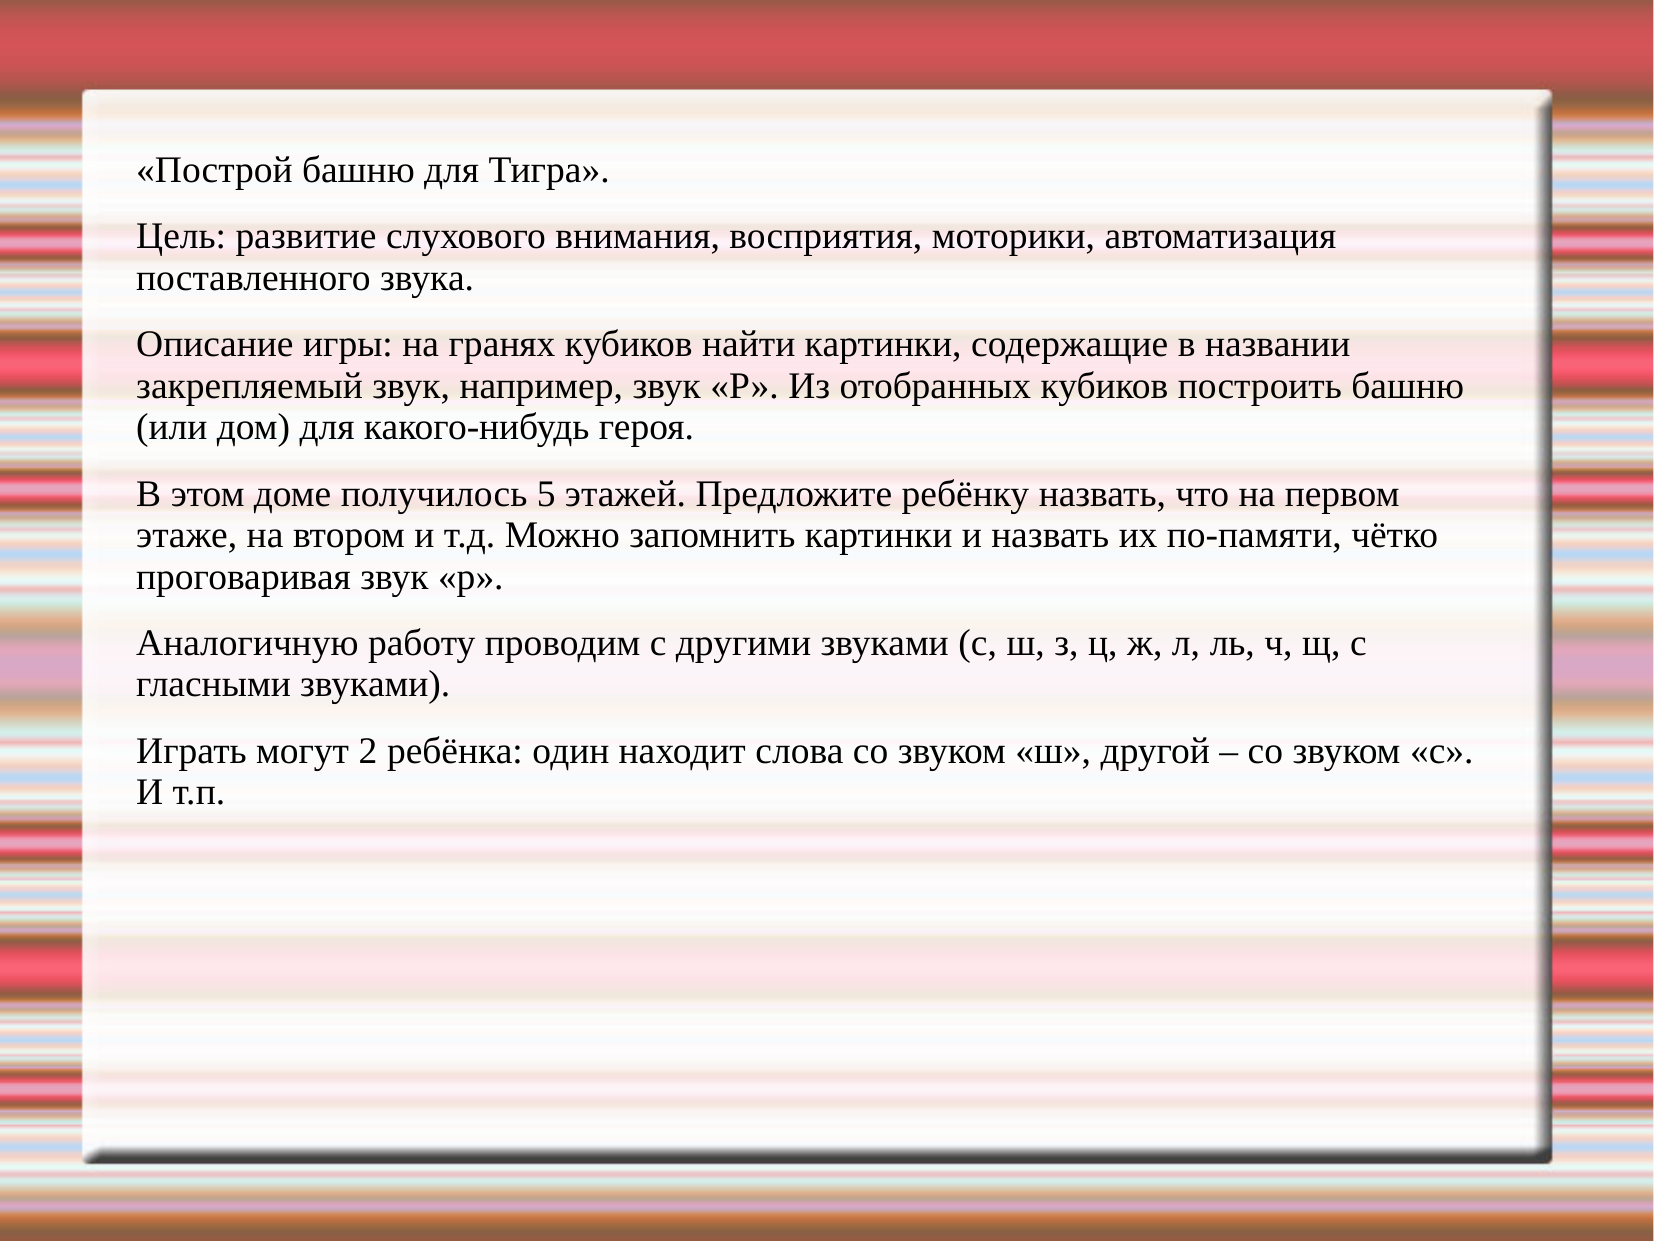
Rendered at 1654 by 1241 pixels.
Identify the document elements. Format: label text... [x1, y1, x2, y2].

picture [0, 0, 1654, 1241]
text_box «Построй башню для Тигра». Цель: развитие слухового внимания, восприятия, моторики, автоматизация поставленного звука. Описание игры: на гранях кубиков найти картинки, содержащие в названии закрепляемый звук, например, звук «Р». Из отобранных кубиков построить башню (или дом) для какого-нибудь героя. В этом доме получилось 5 этажей. Предложите ребёнку назвать, что на первом этаже, на втором и т.д. Можно запомнить картинки и назвать их по-памяти, чётко проговаривая звук «р». Аналогичную работу проводим с другими звуками (с, ш, з, ц, ж, л, ль, ч, щ, с гласными звуками). Играть могут 2 ребёнка: один находит слова со звуком «ш», другой – со звуком «с». И т.п. [121, 141, 1501, 1025]
